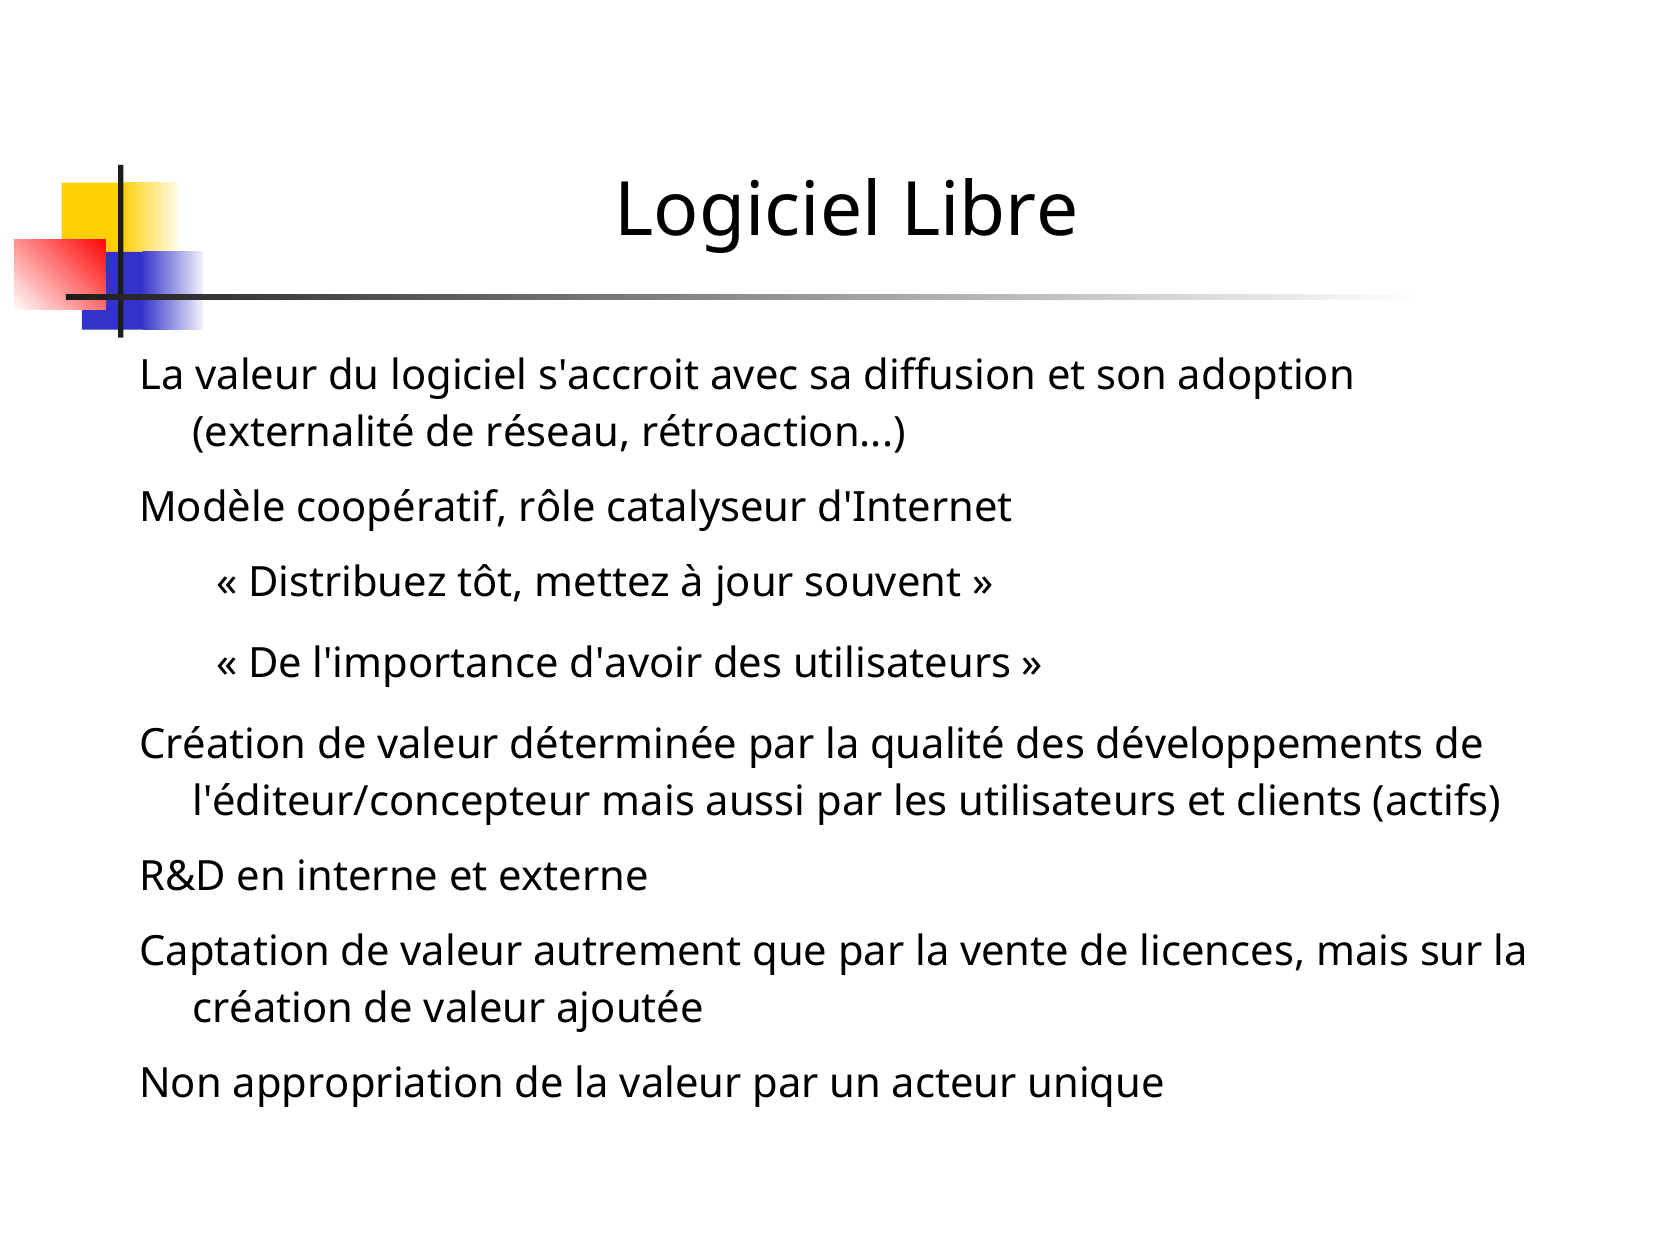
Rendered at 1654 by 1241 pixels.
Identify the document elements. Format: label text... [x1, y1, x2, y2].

list La valeur du logiciel s'accroit avec sa diffusion et son adoption (externalité de réseau, rétroaction...) Modèle coopératif, rôle catalyseur d'Internet « Distribuez tôt, mettez à jour souvent » « De l'importance d'avoir des utilisateurs » Création de valeur déterminée par la qualité des développements de l'éditeur/concepteur mais aussi par les utilisateurs et clients (actifs) R&D en interne et externe Captation de valeur autrement que par la vente de licences, mais sur la création de valeur ajoutée Non appropriation de la valeur par un acteur unique [121, 344, 1534, 1112]
title Logiciel Libre [121, 110, 1534, 303]
